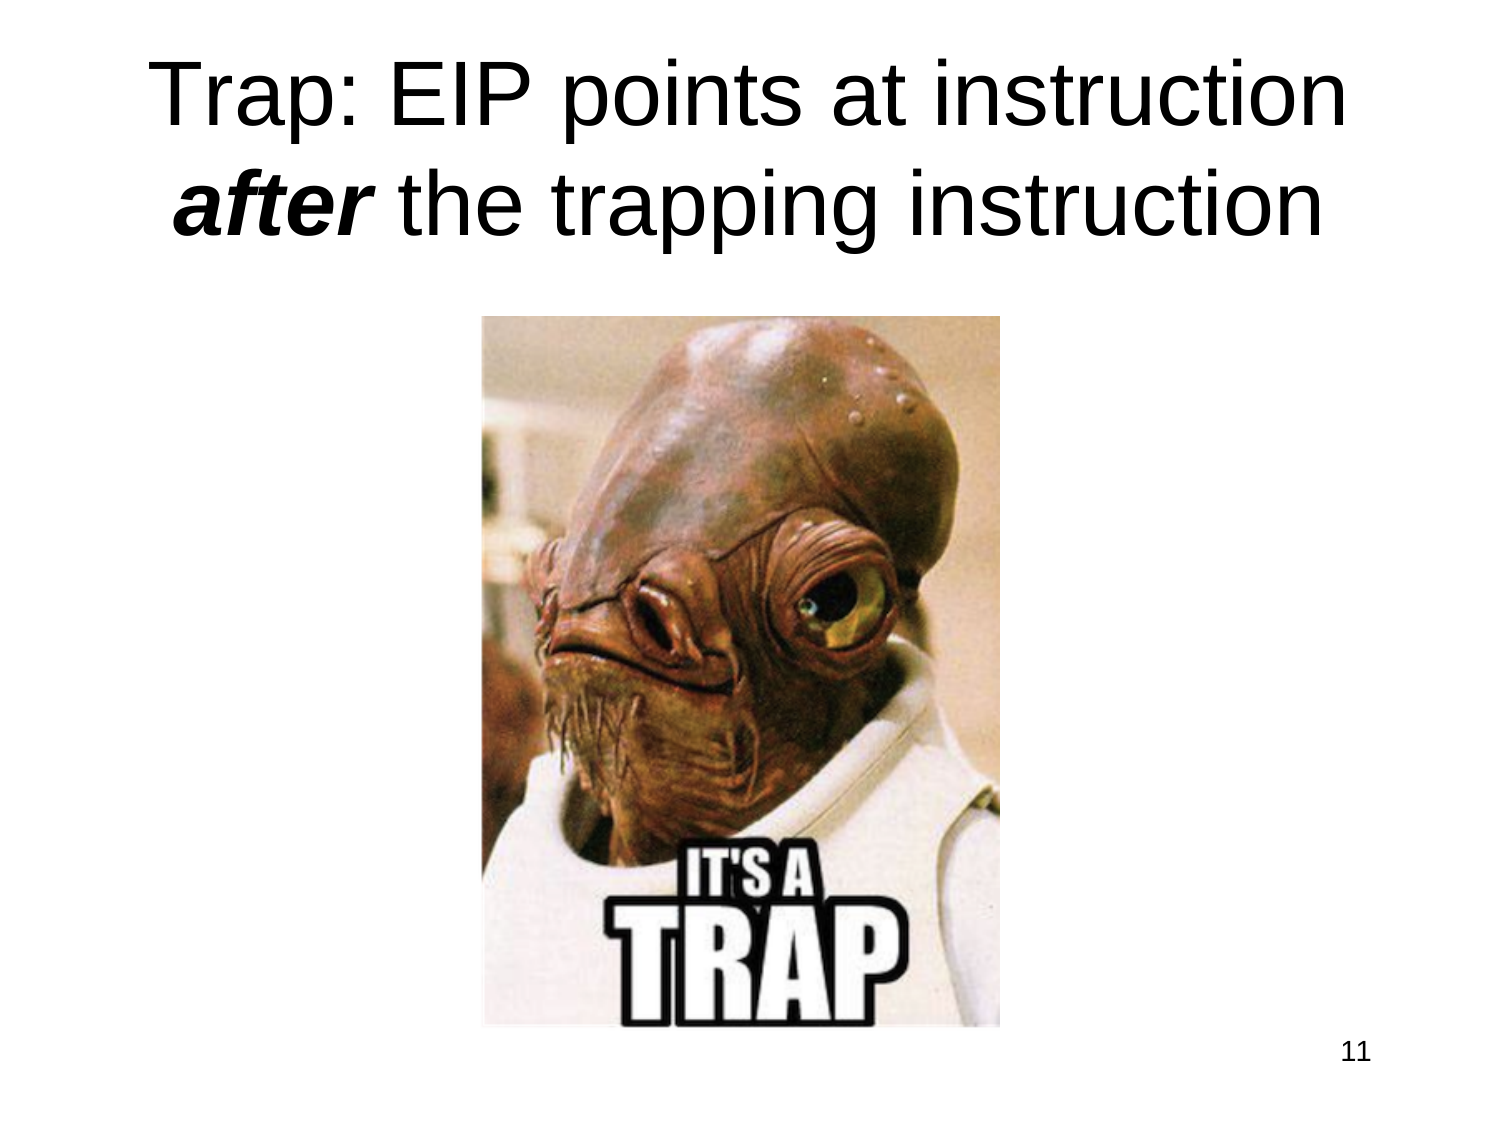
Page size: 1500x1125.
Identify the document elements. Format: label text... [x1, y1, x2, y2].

text_box <number> [1074, 1025, 1388, 1101]
picture [425, 316, 1000, 1063]
title Trap: EIP points at instruction after the trapping instruction [112, 26, 1388, 262]
